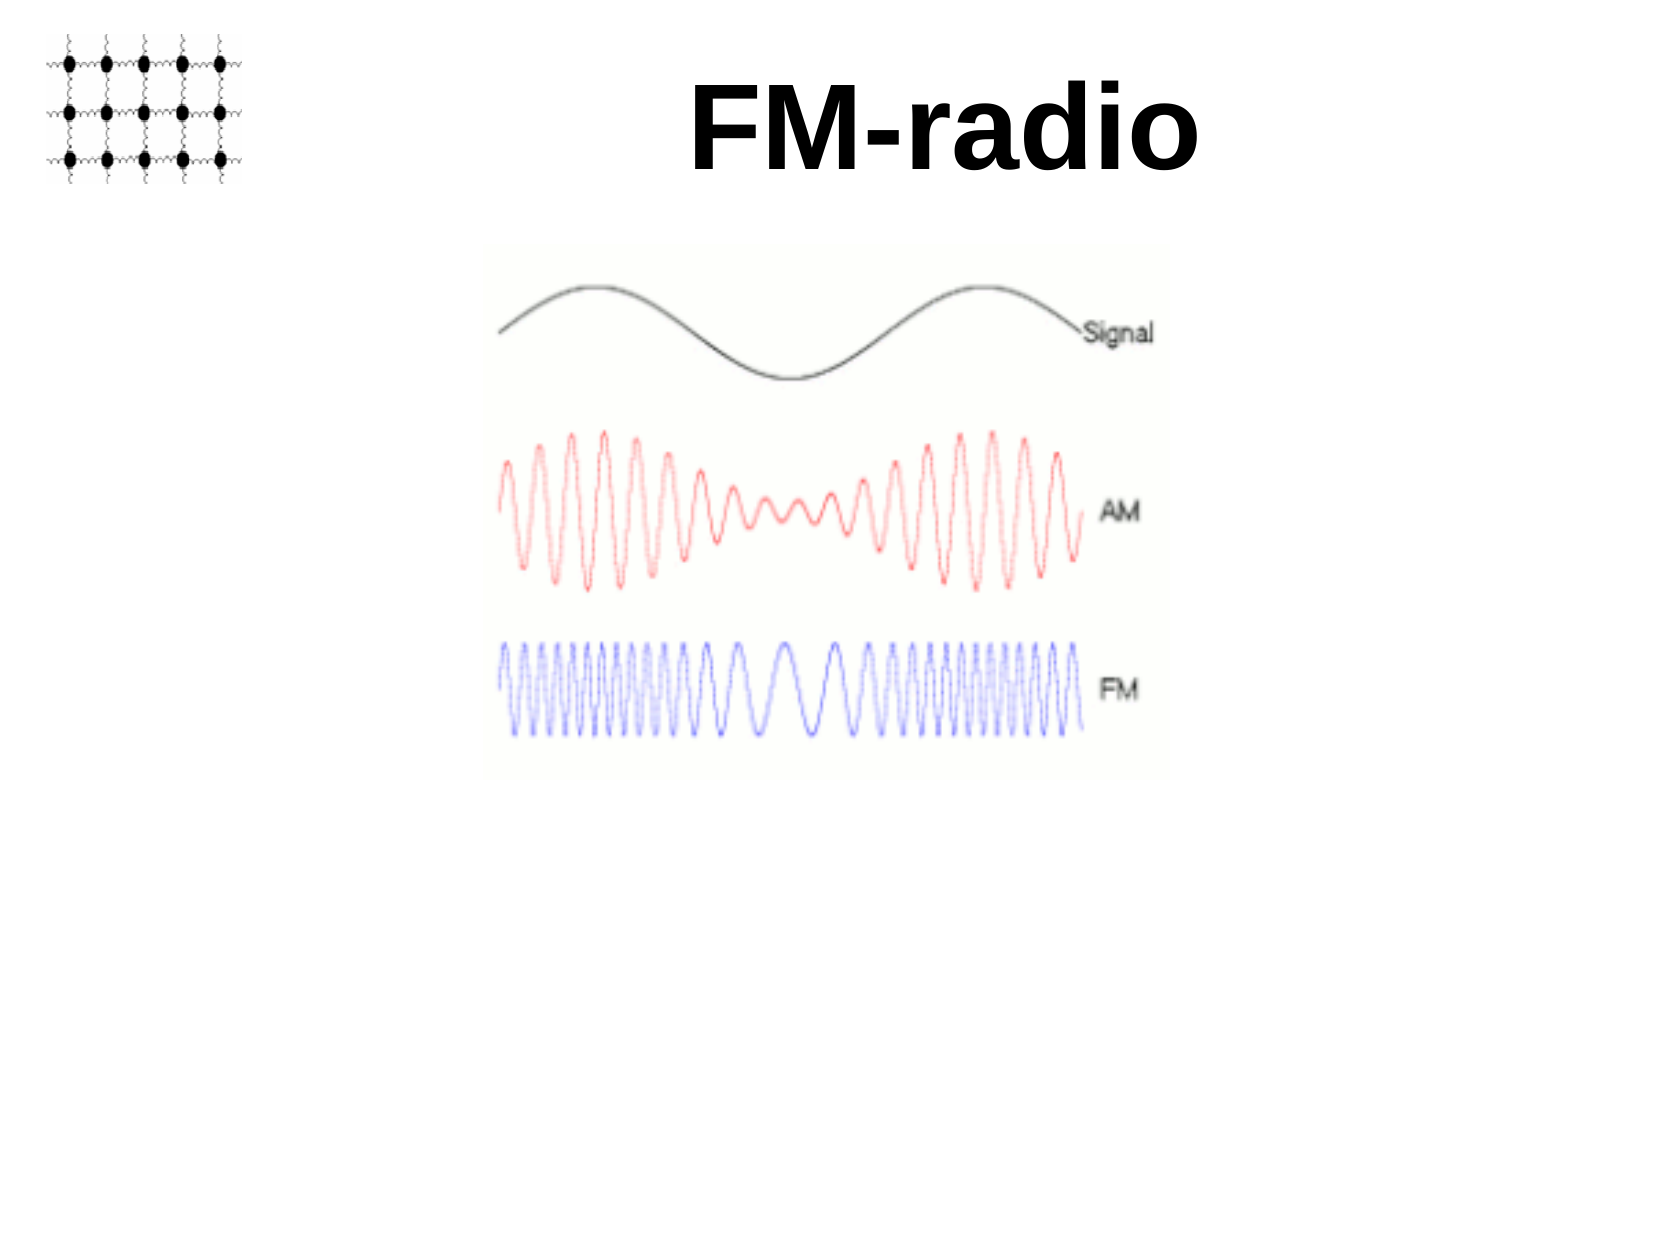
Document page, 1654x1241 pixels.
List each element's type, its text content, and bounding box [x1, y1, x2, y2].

picture [483, 244, 1170, 780]
picture [11, 12, 245, 189]
title FM-radio [200, 23, 1654, 231]
